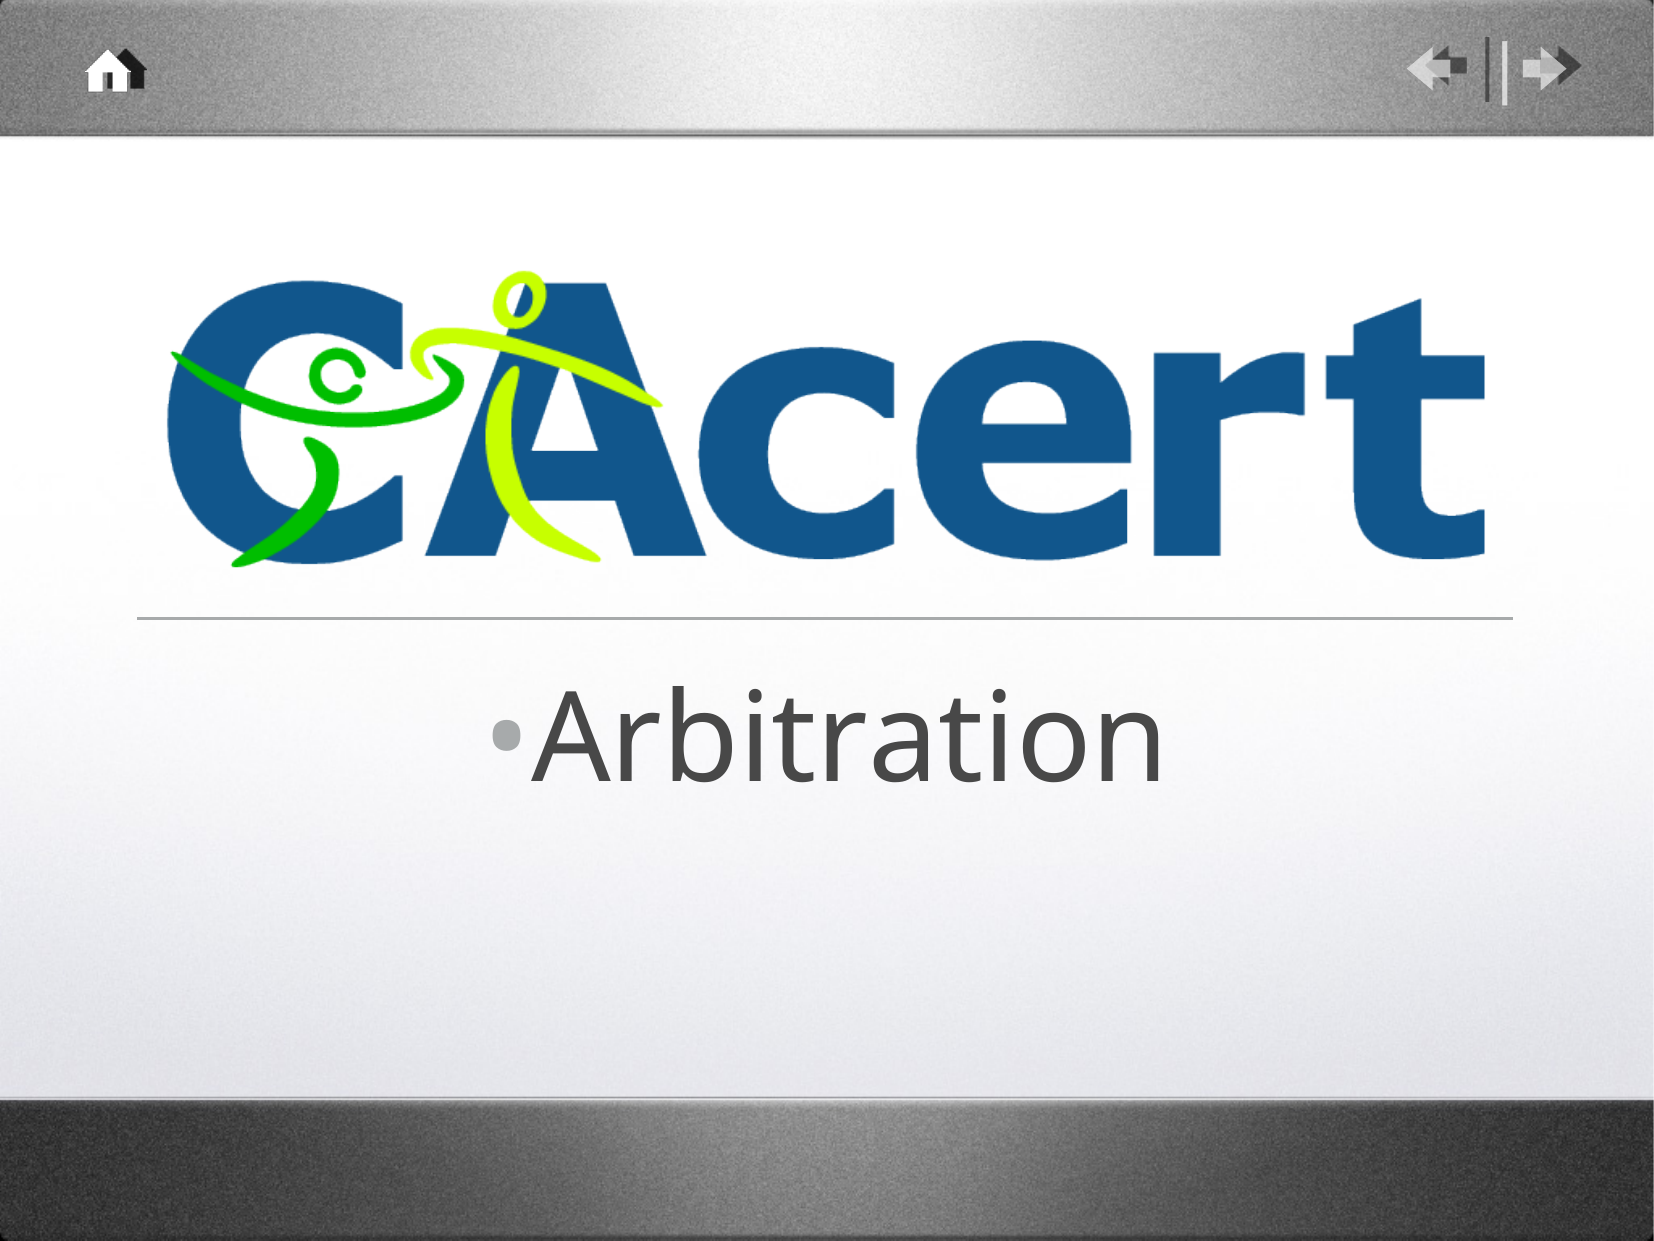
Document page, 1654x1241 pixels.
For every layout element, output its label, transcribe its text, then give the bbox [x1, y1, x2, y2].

list Arbitration [161, 639, 1493, 814]
picture [0, 0, 1654, 1241]
